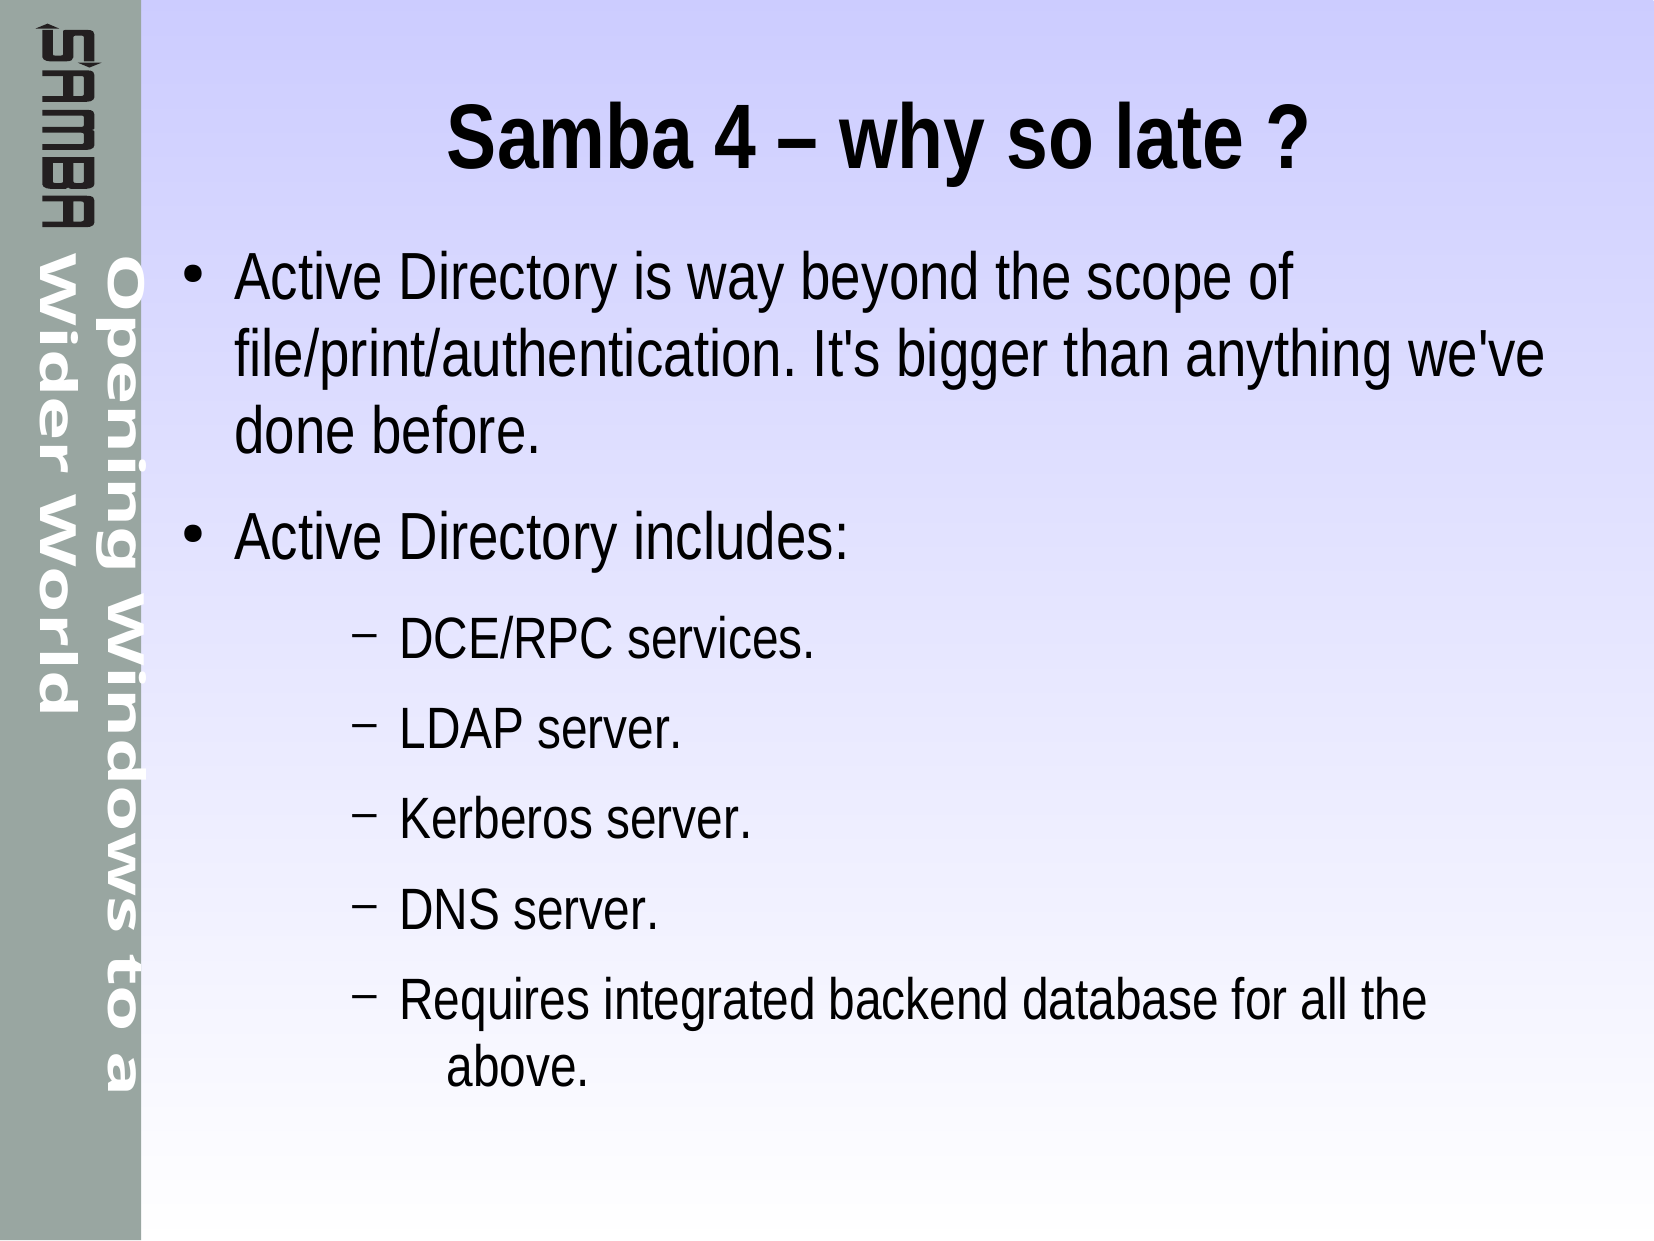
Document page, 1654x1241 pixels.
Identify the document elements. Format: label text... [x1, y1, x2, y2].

list Active Directory is way beyond the scope of file/print/authentication. It's bigger than anything we've done before. Active Directory includes: DCE/RPC services. LDAP server. Kerberos server. DNS server. Requires integrated backend database for all the above. [163, 237, 1576, 1187]
title Samba 4 – why so late ? [173, 31, 1586, 239]
